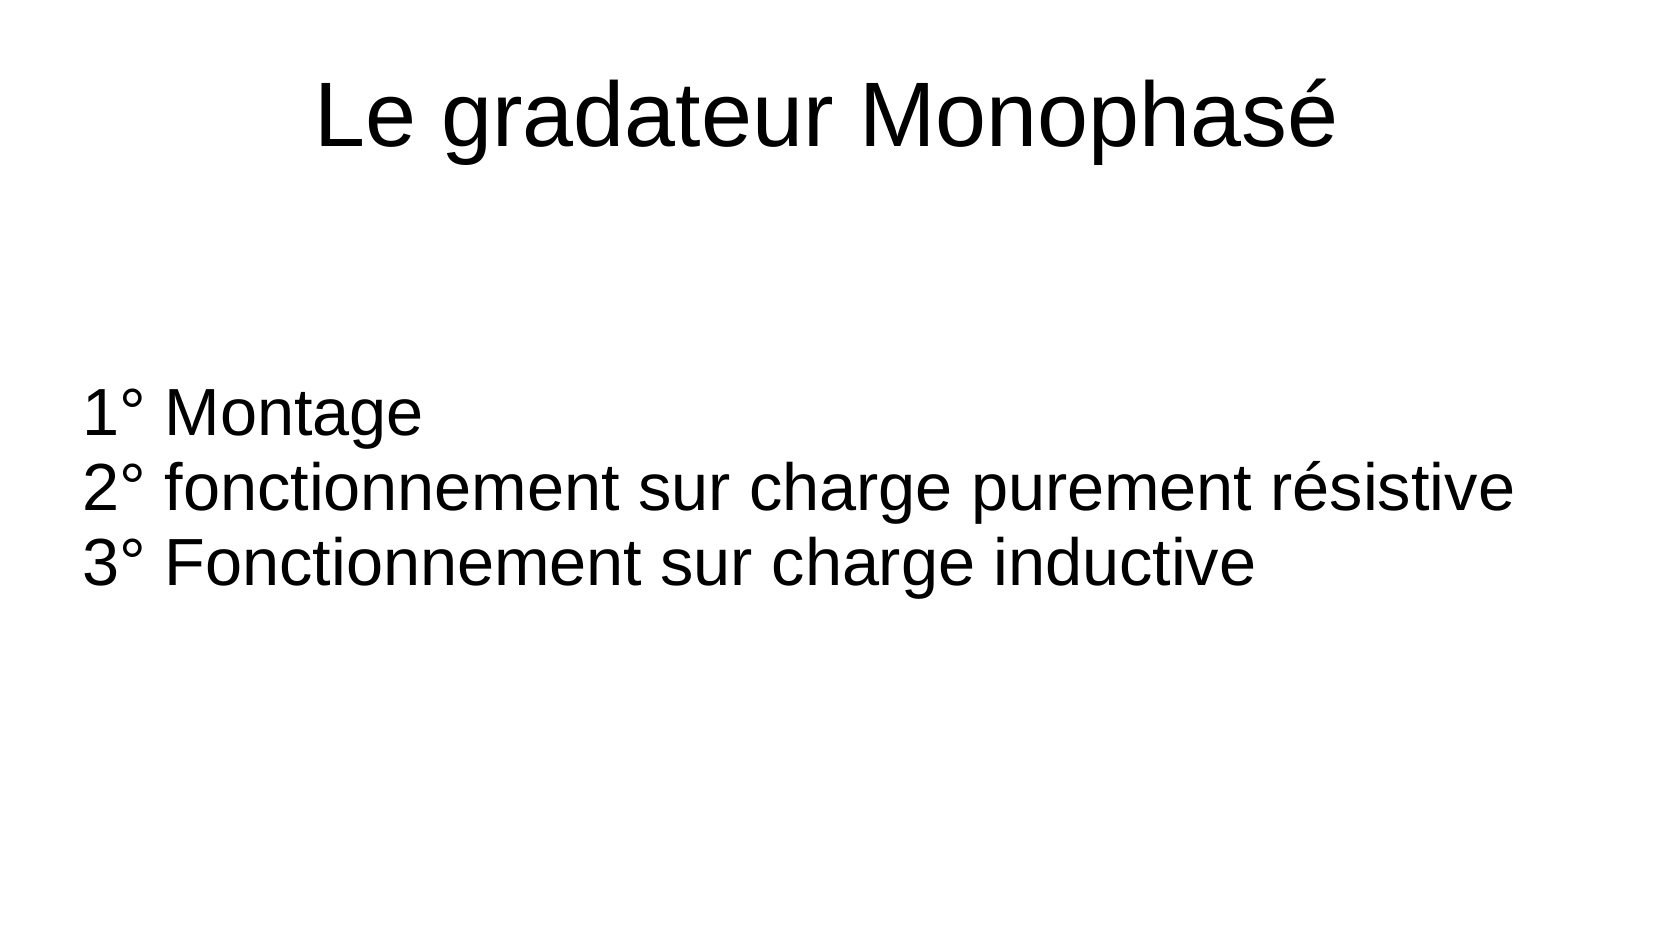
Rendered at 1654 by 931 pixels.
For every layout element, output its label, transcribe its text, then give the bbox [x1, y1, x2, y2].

subtitle 1° Montage 2° fonctionnement sur charge purement résistive 3° Fonctionnement sur charge inductive [82, 217, 1571, 758]
title Le gradateur Monophasé [82, 37, 1571, 193]
